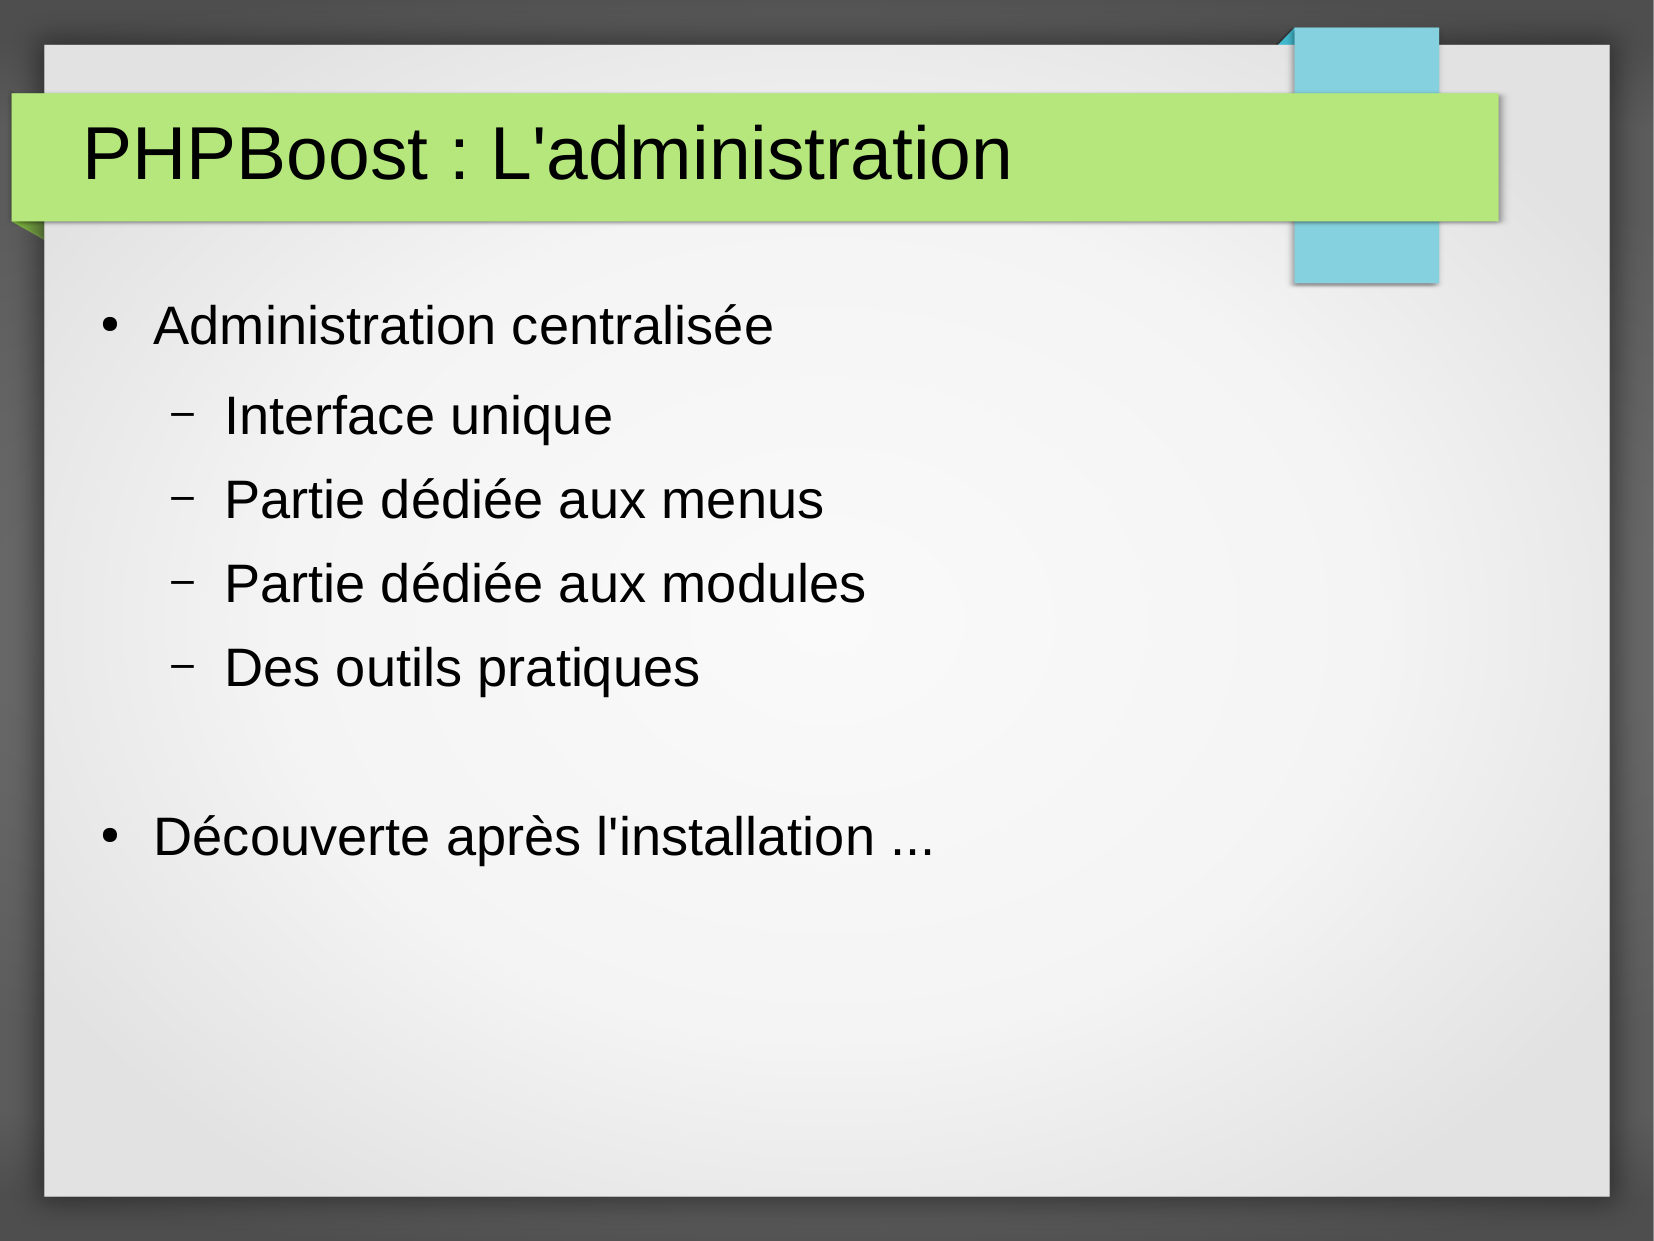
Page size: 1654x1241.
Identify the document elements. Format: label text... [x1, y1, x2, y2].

list Administration centralisée Interface unique Partie dédiée aux menus Partie dédiée aux modules Des outils pratiques Découverte après l'installation ... [82, 295, 1571, 1015]
picture [0, 0, 1654, 1241]
title PHPBoost : L'administration [82, 94, 1264, 213]
